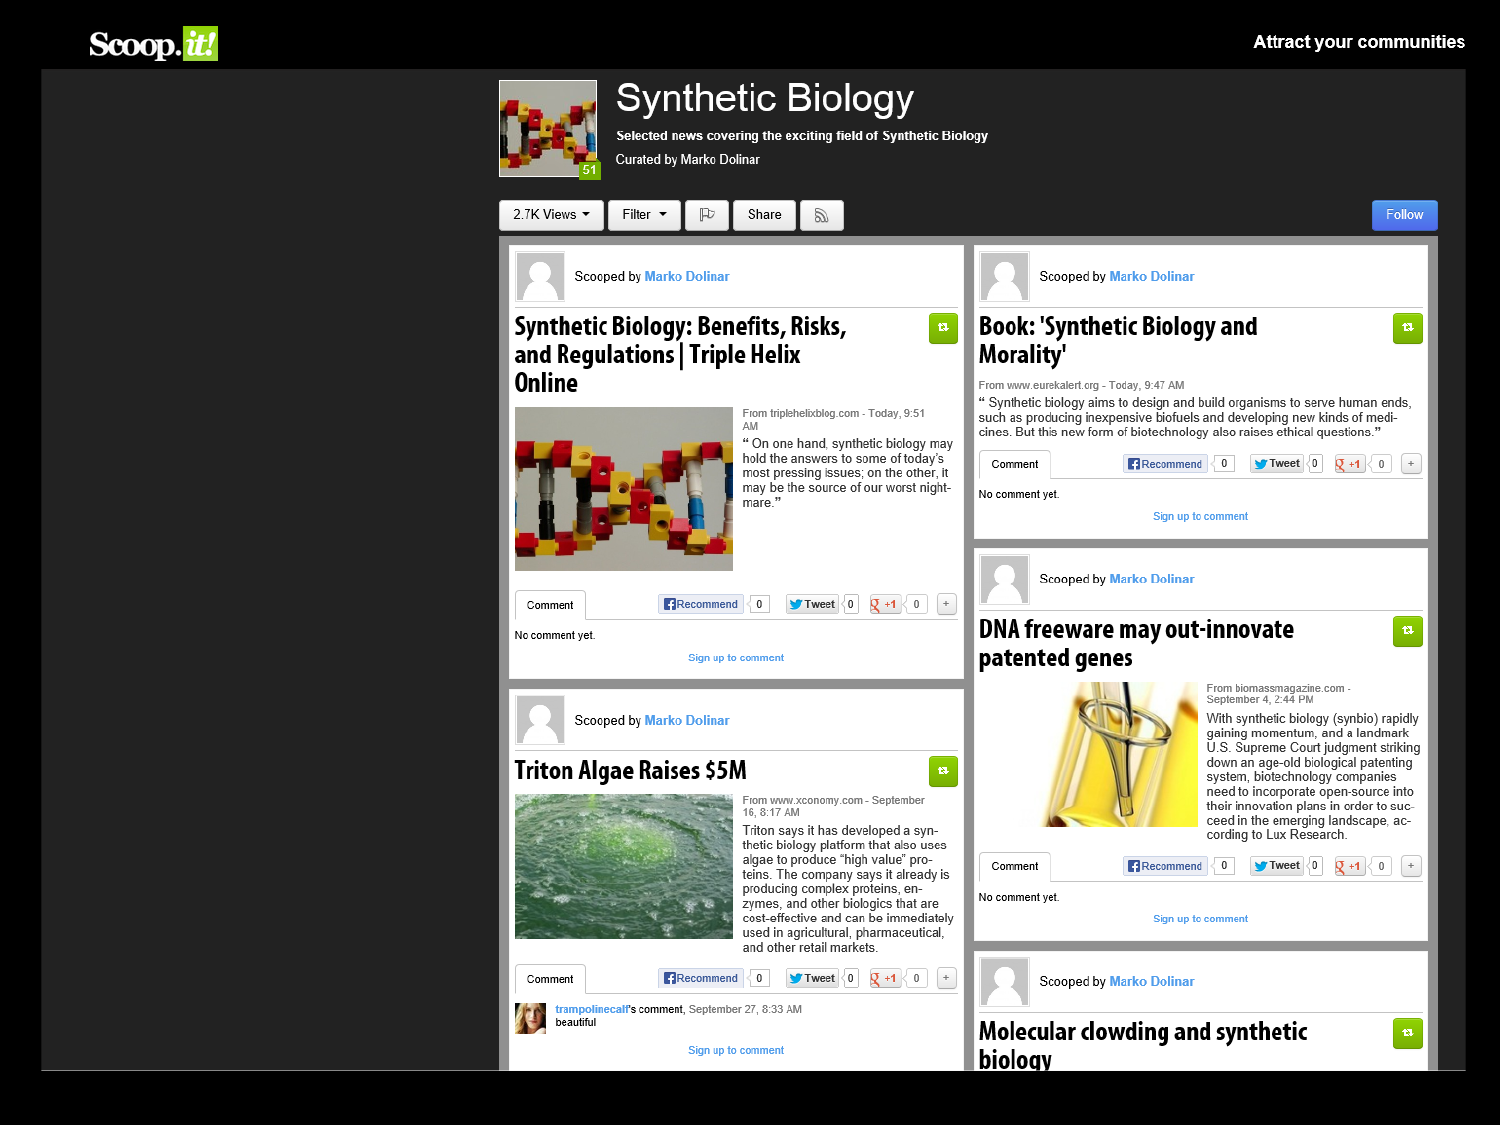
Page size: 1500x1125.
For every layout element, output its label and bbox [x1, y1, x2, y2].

picture [41, 19, 1466, 1071]
